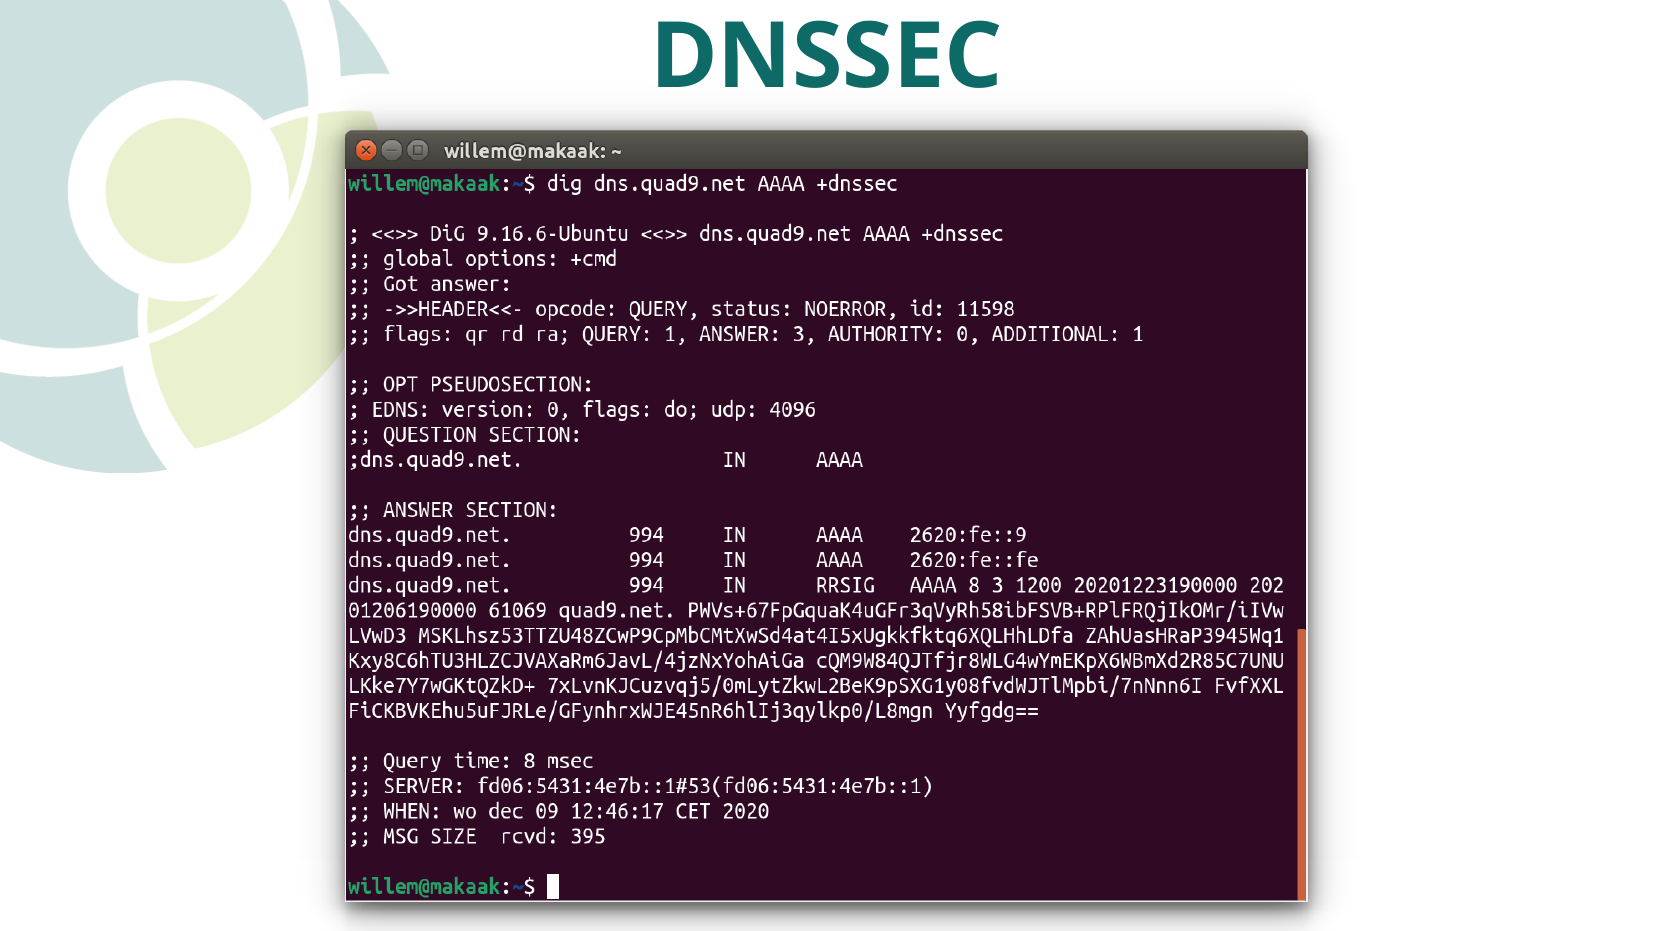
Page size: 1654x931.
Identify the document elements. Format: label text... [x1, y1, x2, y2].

picture [295, 84, 1359, 931]
title DNSSEC [82, 8, 1571, 221]
